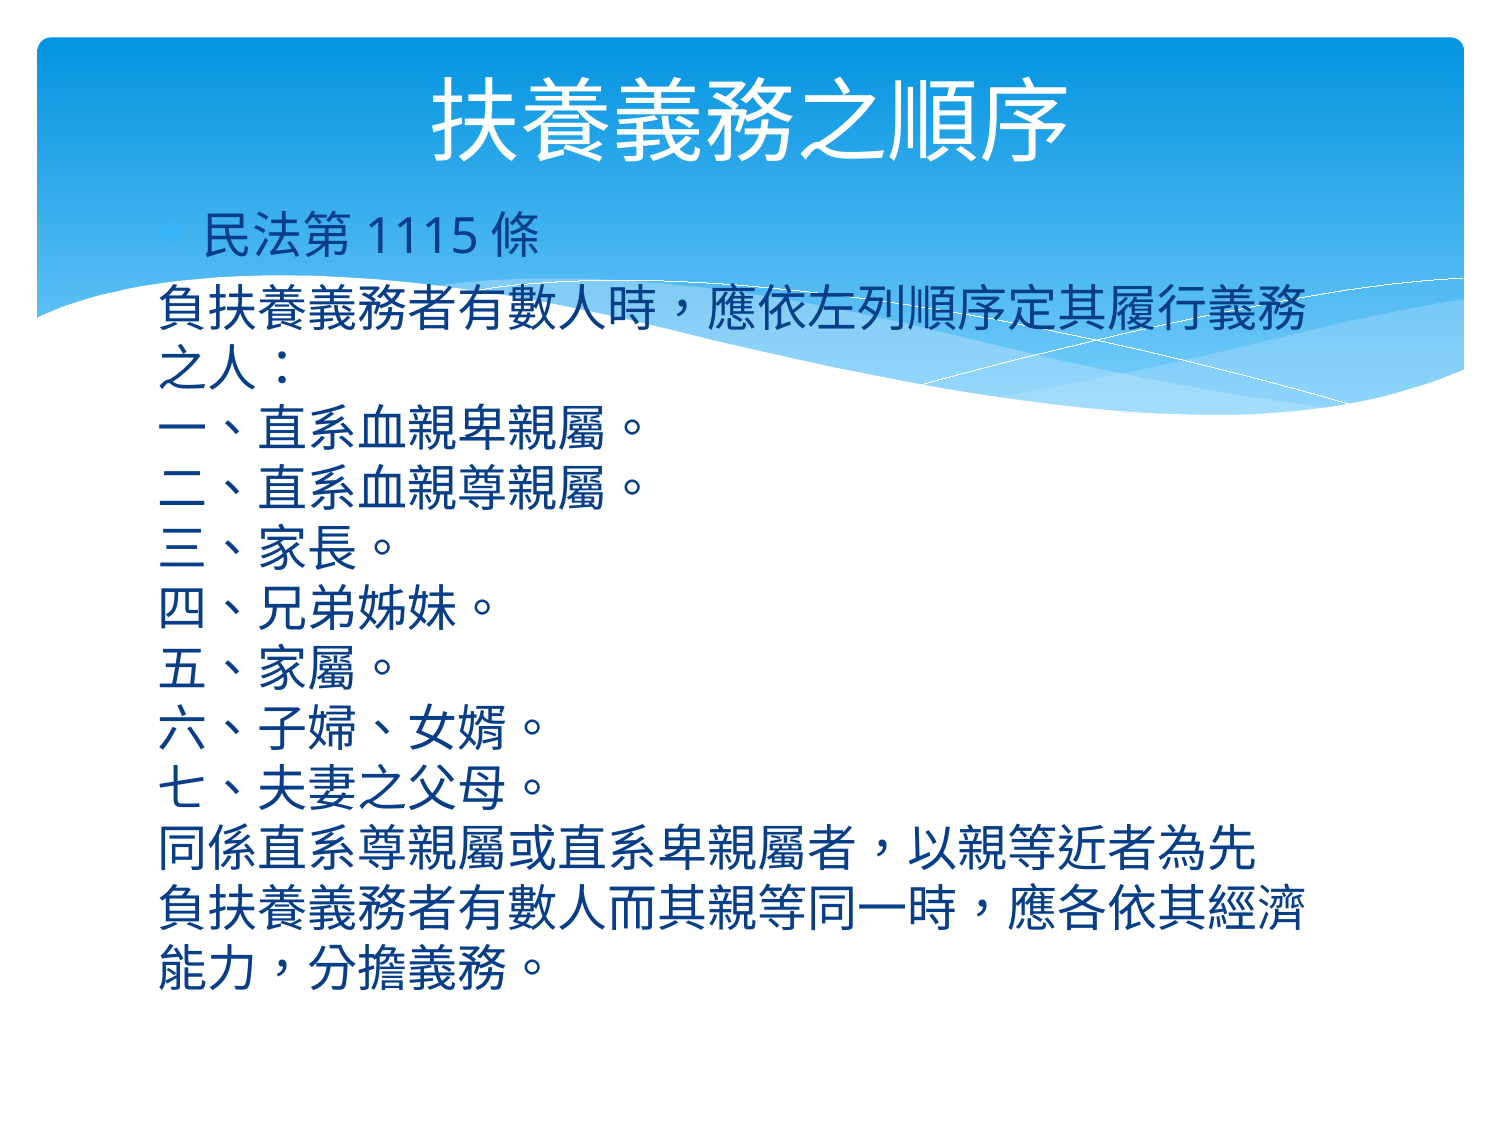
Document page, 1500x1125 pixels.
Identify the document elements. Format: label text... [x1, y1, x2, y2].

title 扶養義務之順序 [75, 55, 1426, 173]
list 民法第1115條 負扶養義務者有數人時，應依左列順序定其履行義務之人： 一、直系血親卑親屬。 二、直系血親尊親屬。 三、家長。 四、兄弟姊妹。 五、家屬。 六、子婦、女婿。 七、夫妻之父母。 同係直系尊親屬或直系卑親屬者，以親等近者為先 負扶養義務者有數人而其親等同一時，應各依其經濟能力，分擔義務。 [142, 196, 1359, 1005]
